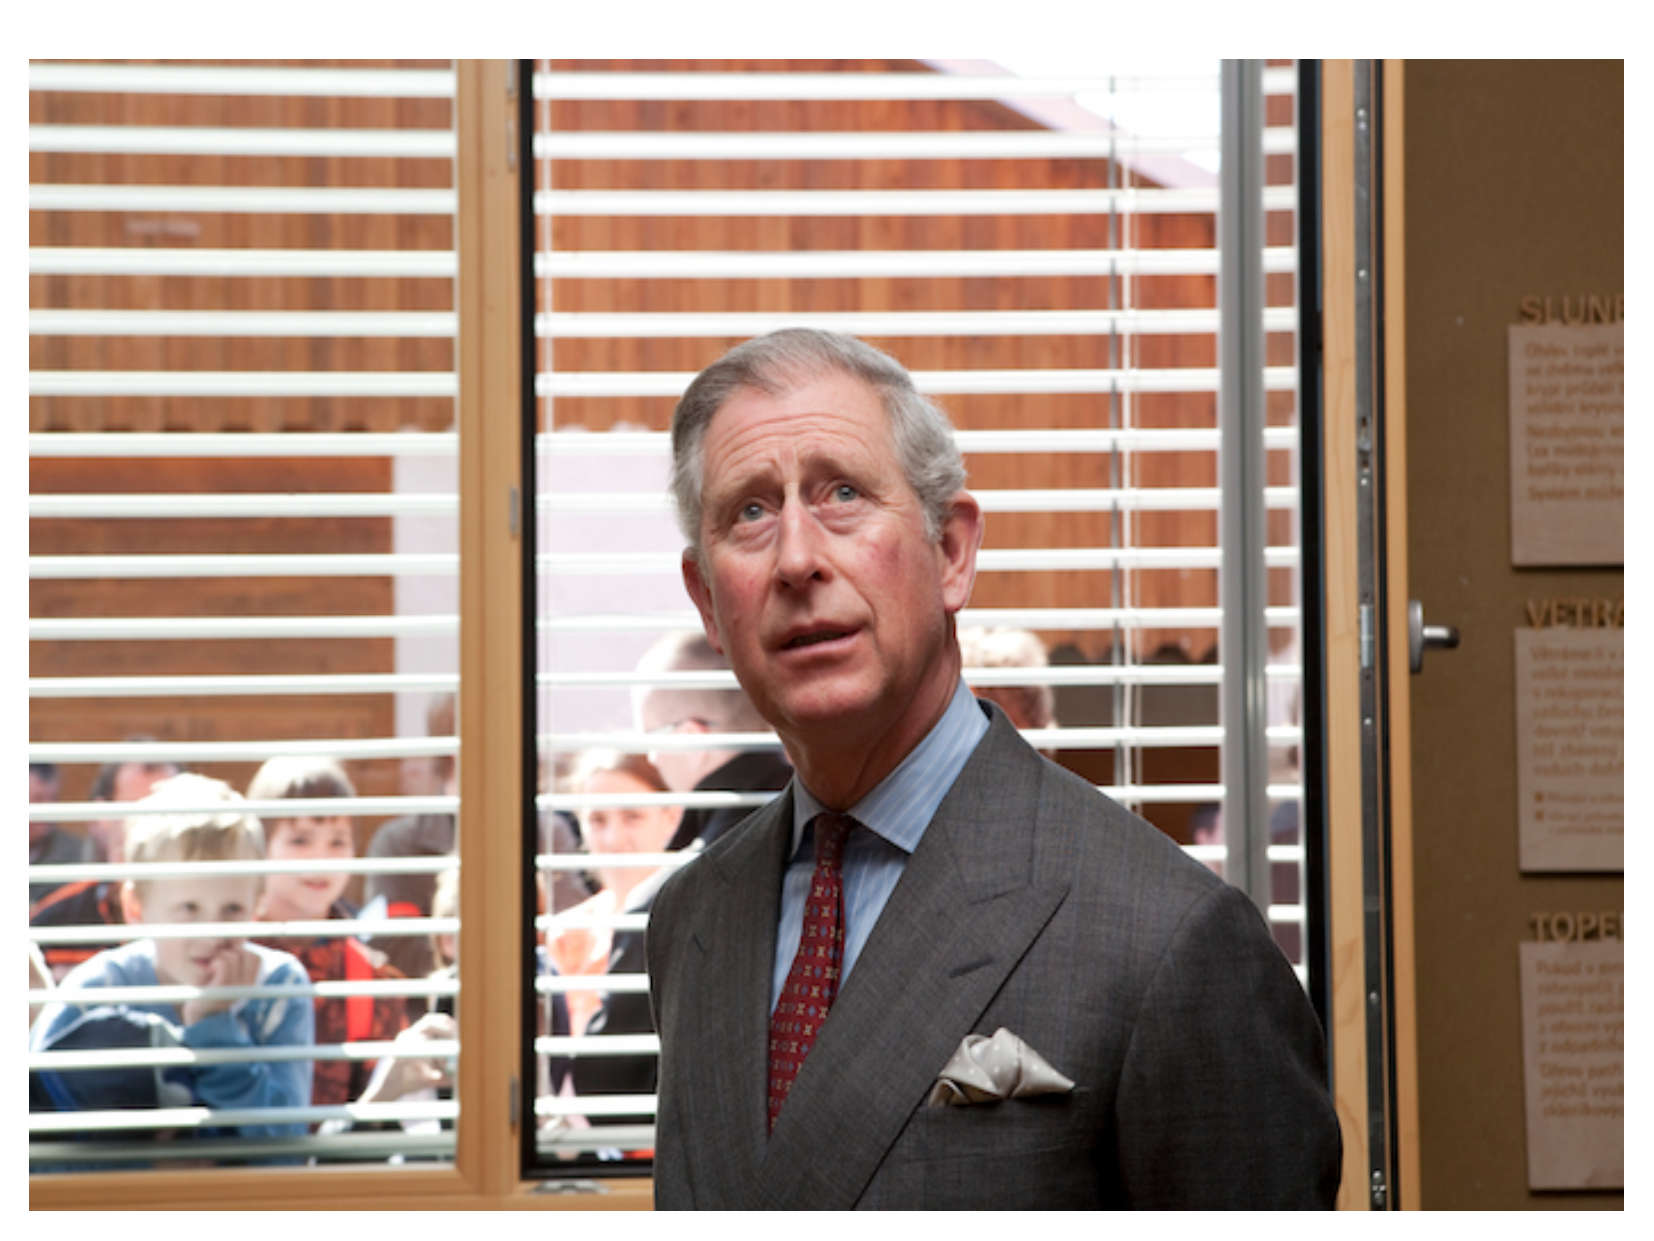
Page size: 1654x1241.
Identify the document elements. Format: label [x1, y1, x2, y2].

picture [29, 59, 1624, 1211]
